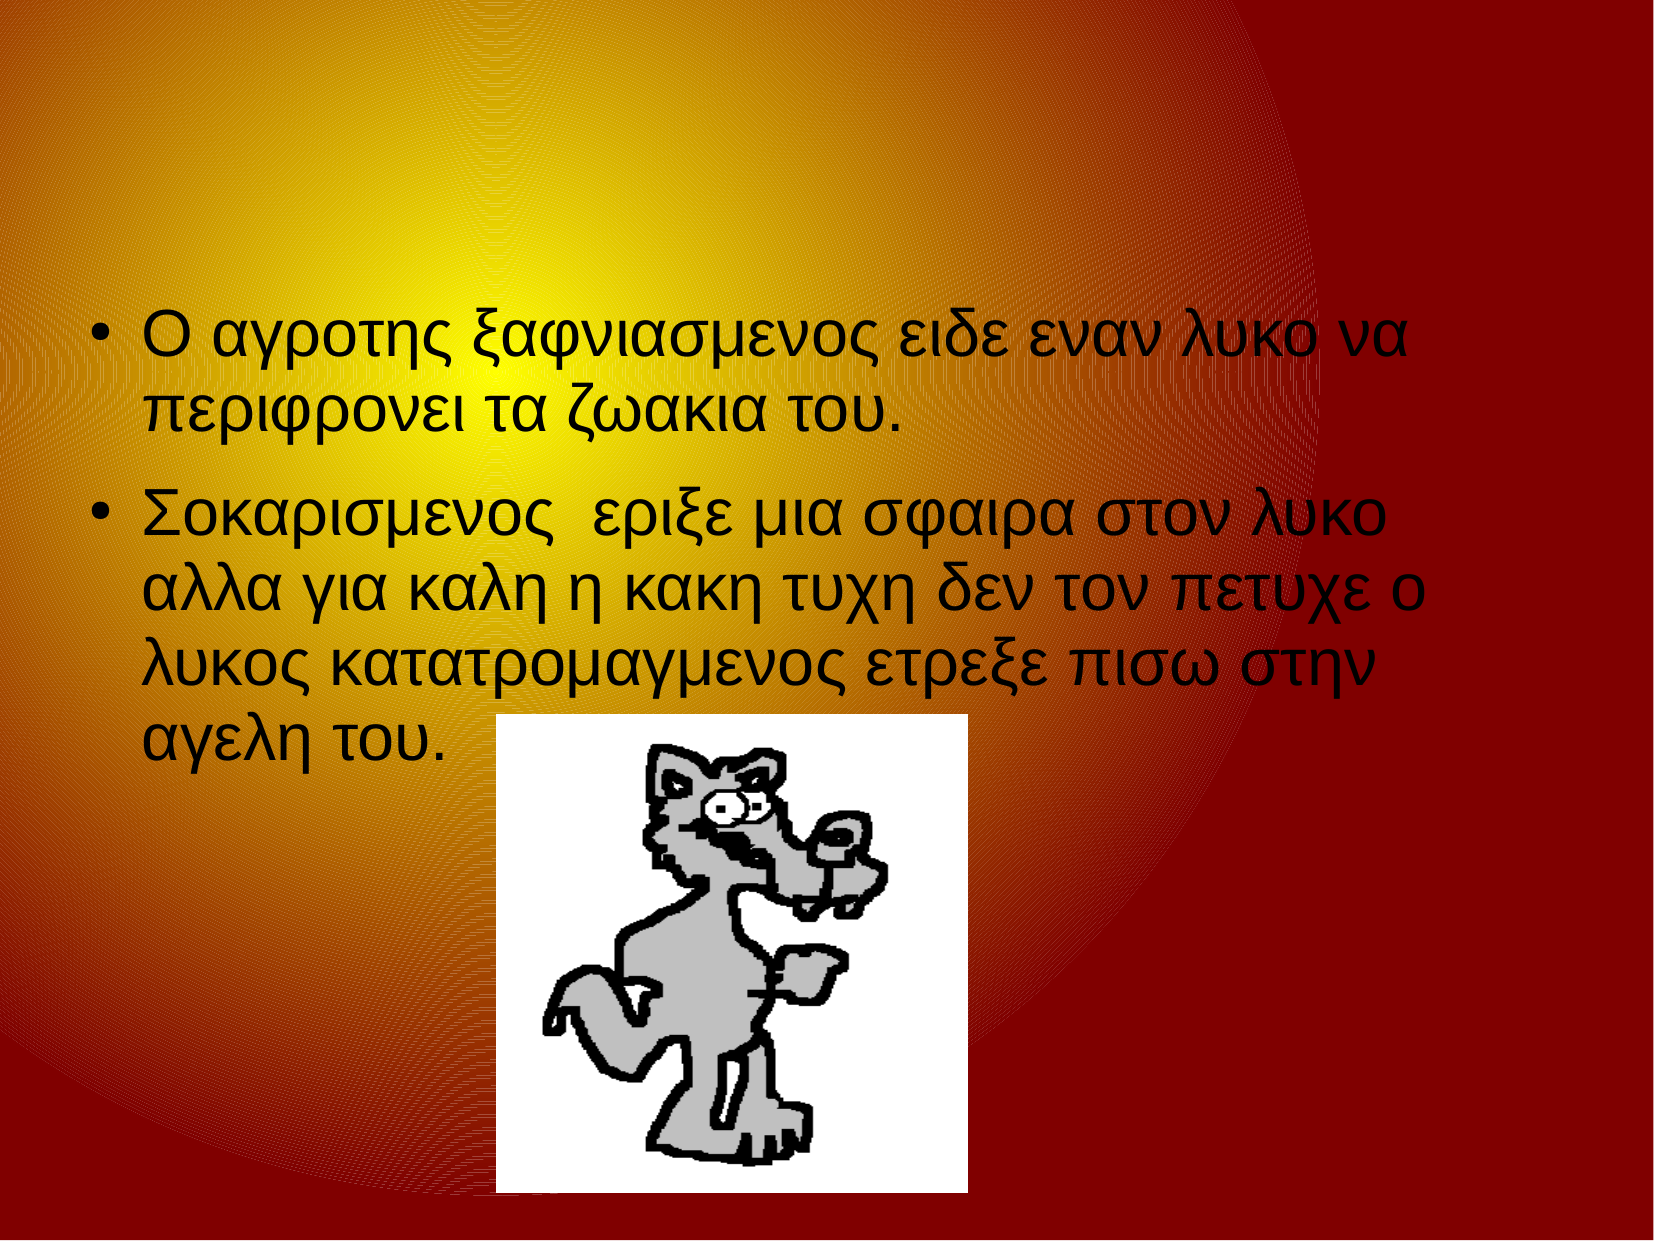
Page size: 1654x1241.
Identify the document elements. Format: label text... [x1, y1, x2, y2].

list Ο αγροτης ξαφνιασμενος ειδε εναν λυκο να περιφρονει τα ζωακια του. Σοκαρισμενος εριξε μια σφαιρα στον λυκο αλλα για καλη η κακη τυχη δεν τον πετυχε ο λυκος κατατρομαγμενος ετρεξε πισω στην αγελη του. [70, 296, 1526, 1016]
picture [496, 714, 968, 1193]
